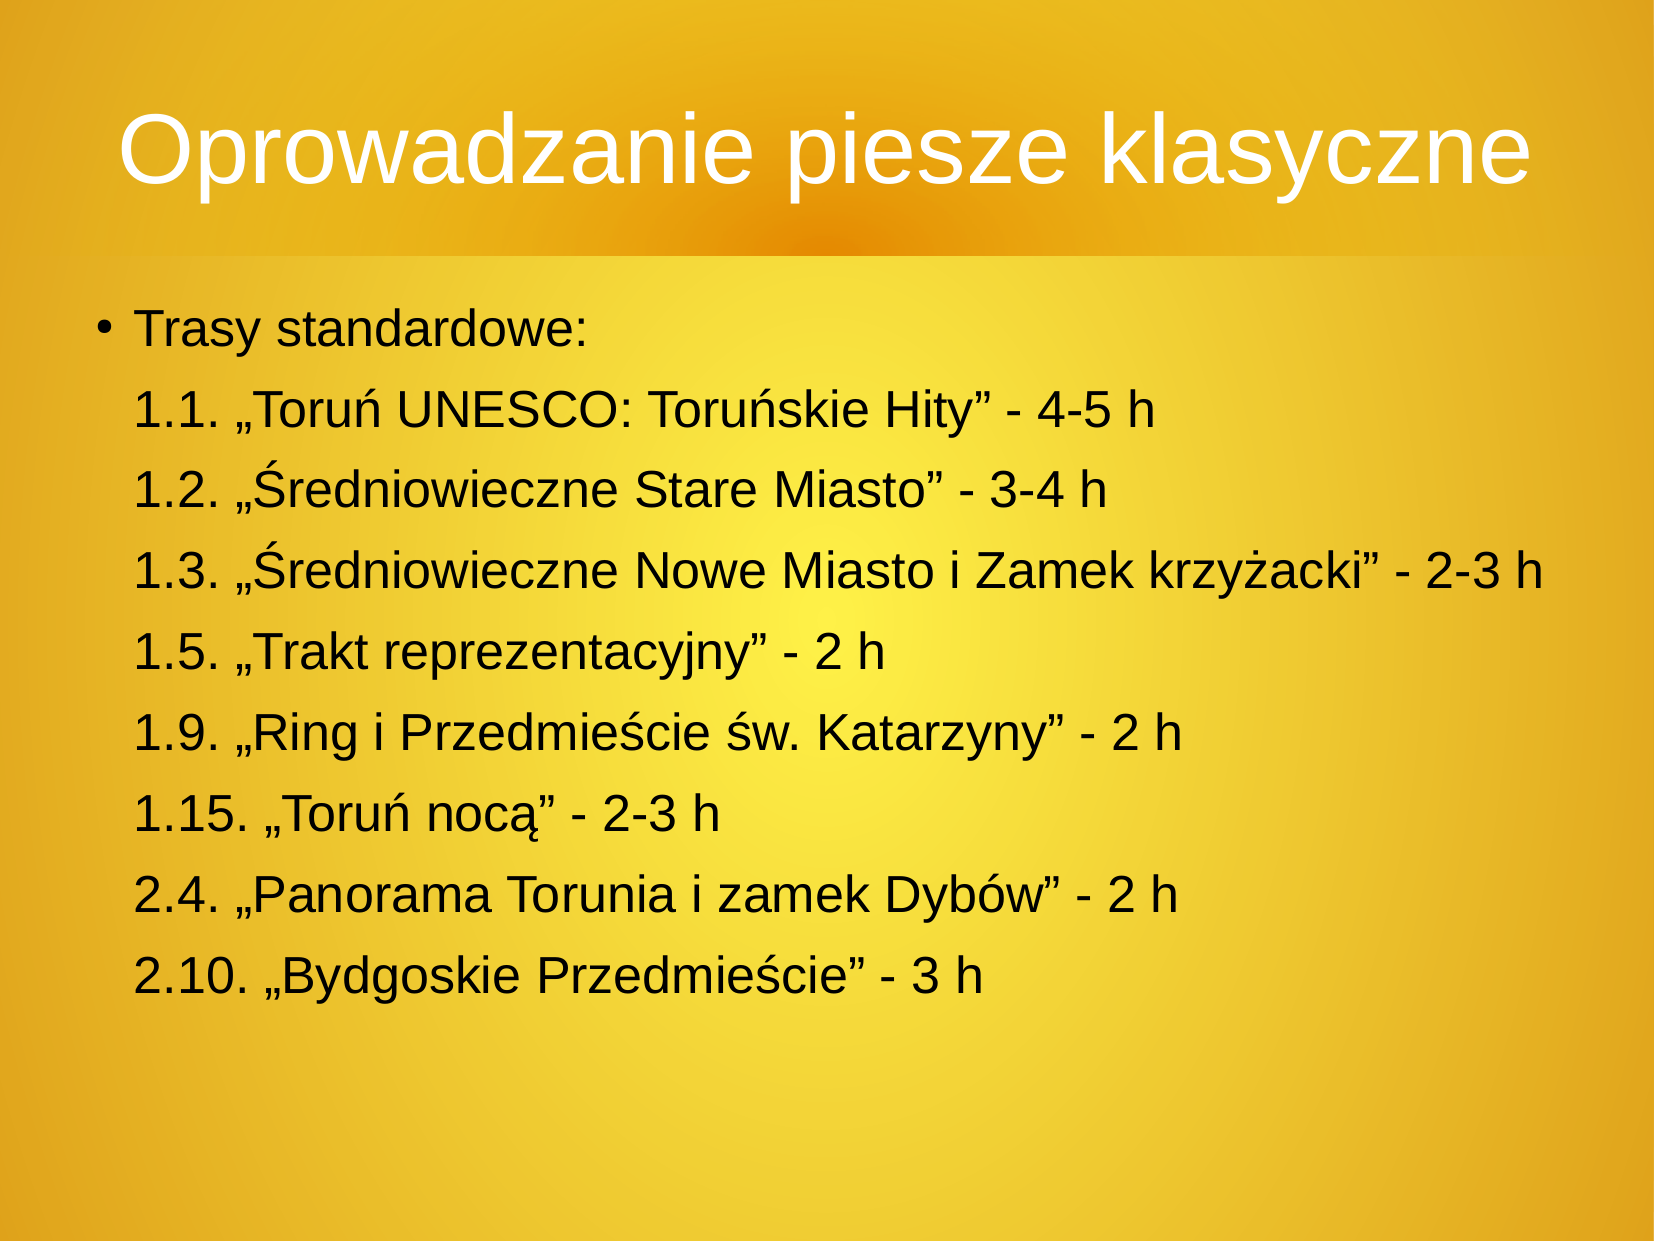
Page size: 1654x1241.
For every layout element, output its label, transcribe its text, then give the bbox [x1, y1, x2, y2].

title Oprowadzanie piesze klasyczne [82, 47, 1571, 252]
list Trasy standardowe: 1.1. „Toruń UNESCO: Toruńskie Hity” - 4-5 h 1.2. „Średniowieczne Stare Miasto” - 3-4 h 1.3. „Średniowieczne Nowe Miasto i Zamek krzyżacki” - 2-3 h 1.5. „Trakt reprezentacyjny” - 2 h 1.9. „Ring i Przedmieście św. Katarzyny” - 2 h 1.15. „Toruń nocą” - 2-3 h 2.4. „Panorama Torunia i zamek Dybów” - 2 h 2.10. „Bydgoskie Przedmieście” - 3 h [82, 299, 1571, 1019]
